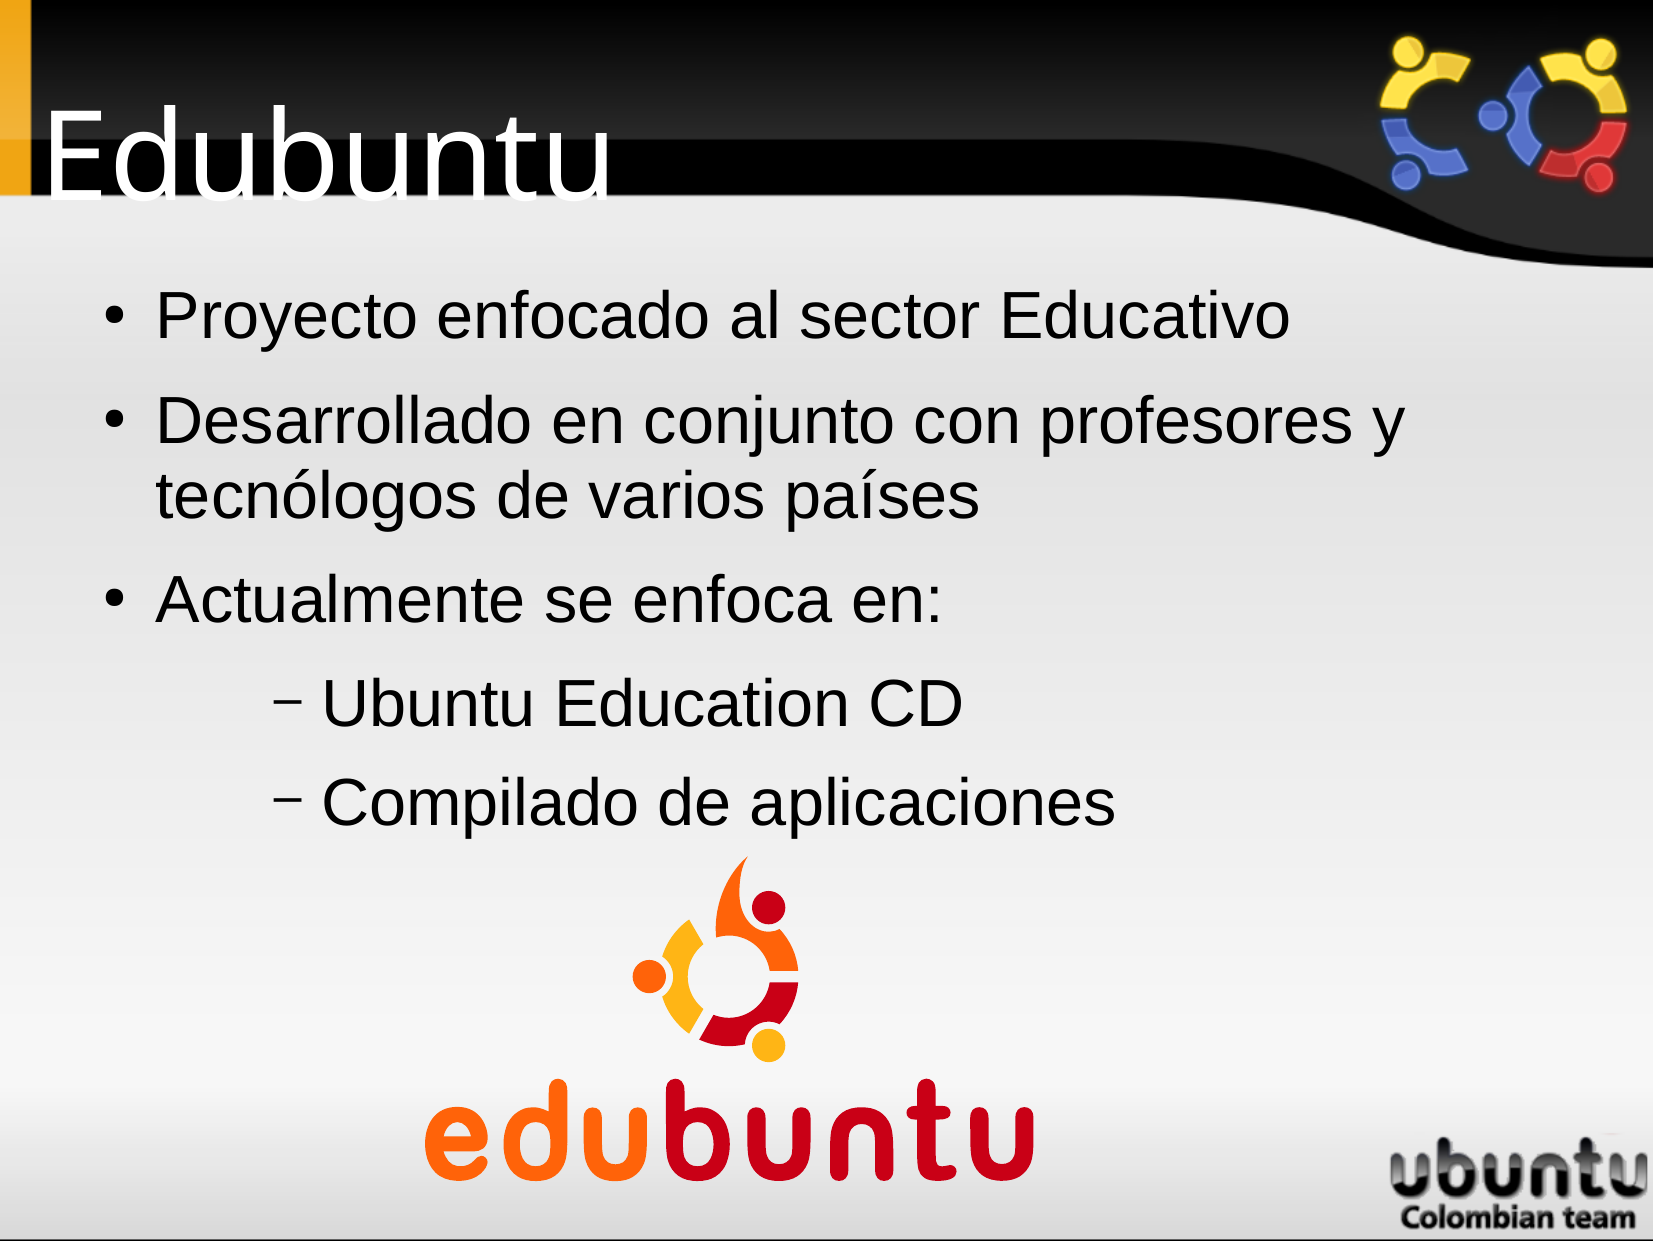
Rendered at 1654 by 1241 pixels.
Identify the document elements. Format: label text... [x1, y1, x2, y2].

text_box Edubuntu [25, 59, 511, 198]
picture [0, 0, 1653, 1241]
list Proyecto enfocado al sector Educativo Desarrollado en conjunto con profesores y tecnólogos de varios países Actualmente se enfoca en: Ubuntu Education CD Compilado de aplicaciones [84, 278, 1573, 1098]
